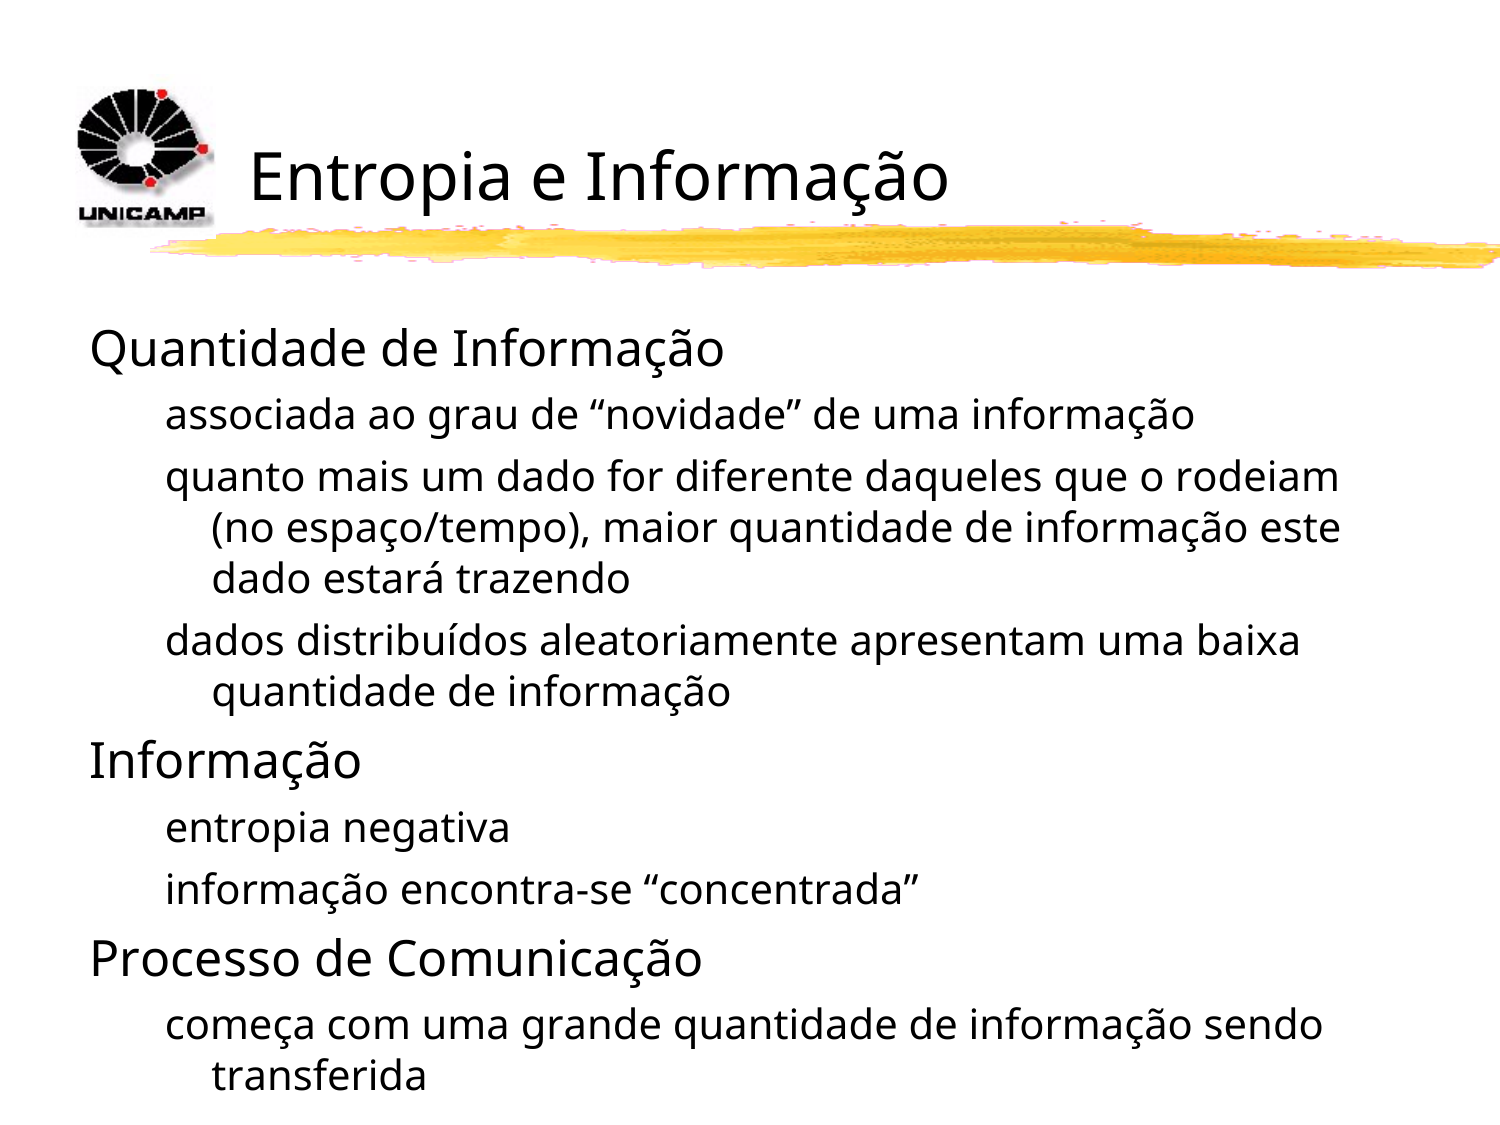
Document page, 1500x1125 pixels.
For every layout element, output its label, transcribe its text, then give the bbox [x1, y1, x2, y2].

picture [75, 74, 1500, 279]
title Entropia e Informação [233, 37, 1434, 225]
list Quantidade de Informação associada ao grau de “novidade” de uma informação quanto mais um dado for diferente daqueles que o rodeiam (no espaço/tempo), maior quantidade de informação este dado estará trazendo dados distribuídos aleatoriamente apresentam uma baixa quantidade de informação Informação entropia negativa informação encontra-se “concentrada” Processo de Comunicação começa com uma grande quantidade de informação sendo transferida [74, 309, 1417, 1024]
